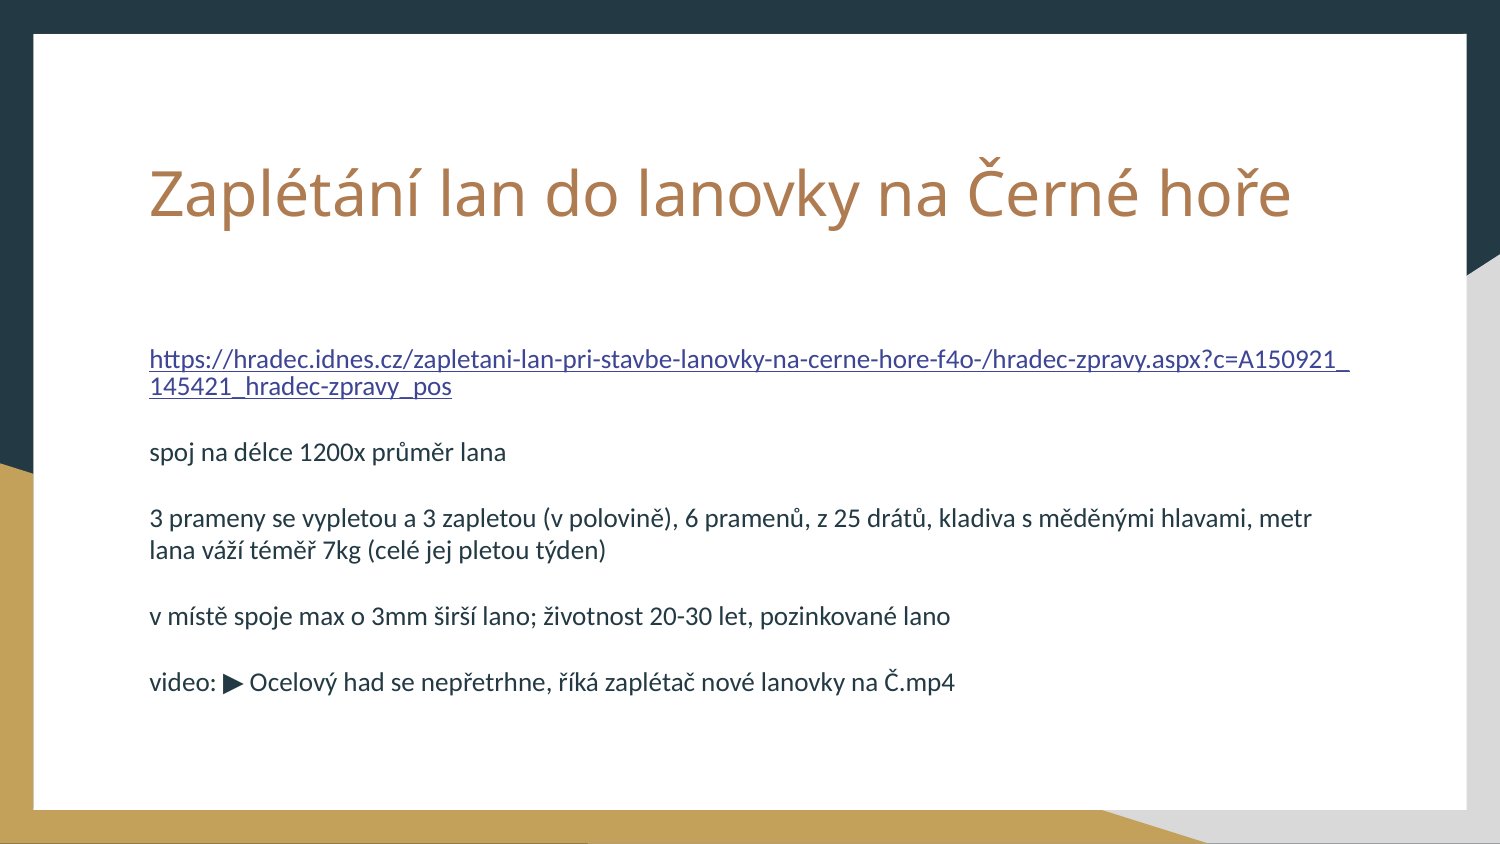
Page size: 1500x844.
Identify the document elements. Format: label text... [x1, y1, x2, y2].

title Zaplétání lan do lanovky na Černé hoře [134, 138, 1366, 296]
list https://hradec.idnes.cz/zapletani-lan-pri-stavbe-lanovky-na-cerne-hore-f4o-/hradec-zpravy.aspx?c=A150921_145421_hradec-zpravy_pos spoj na délce 1200x průměr lana 3 prameny se vypletou a 3 zapletou (v polovině), 6 pramenů, z 25 drátů, kladiva s měděnými hlavami, metr lana váží téměř 7kg (celé jej pletou týden) v místě spoje max o 3mm širší lano; životnost 20-30 let, pozinkované lano video: ▶ Ocelový had se nepřetrhne, říká zaplétač nové lanovky na Č.mp4 [134, 326, 1366, 729]
